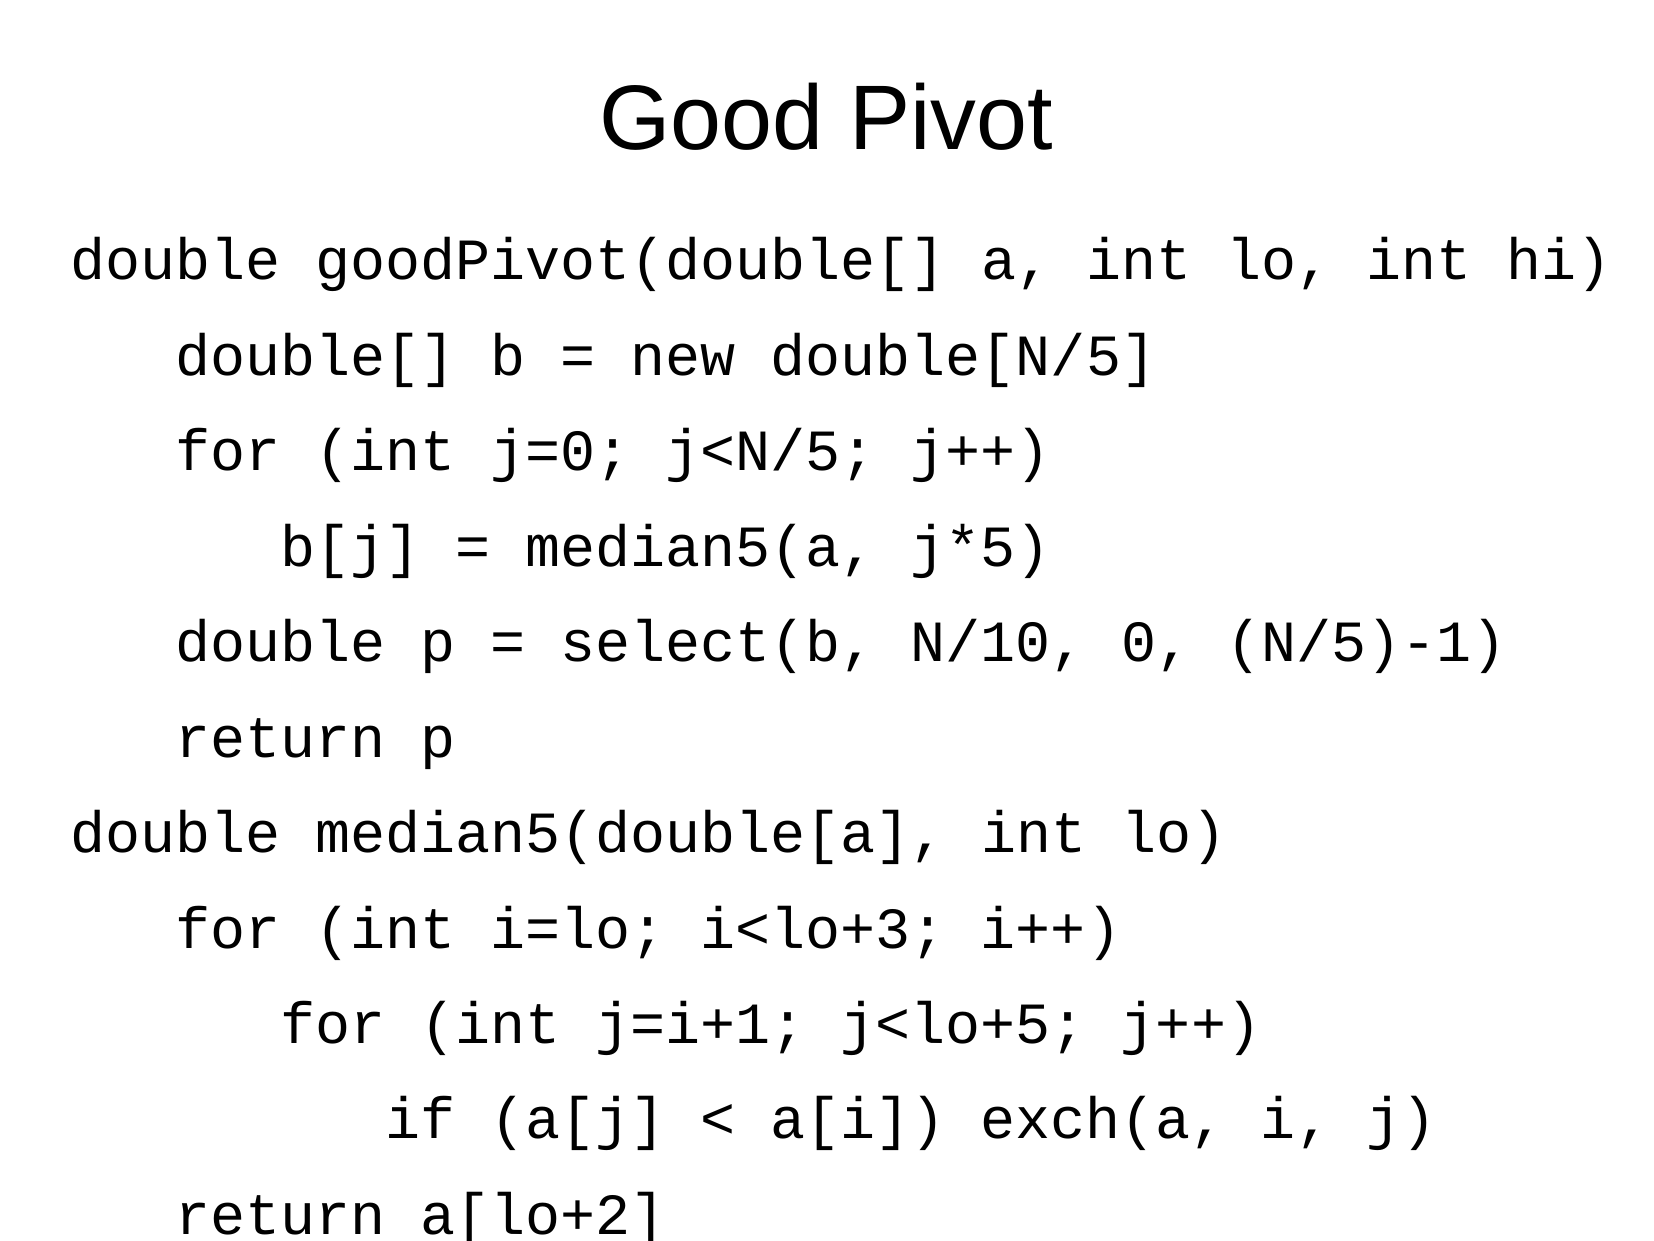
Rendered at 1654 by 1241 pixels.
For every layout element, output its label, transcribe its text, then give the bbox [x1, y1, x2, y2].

title Good Pivot [82, 13, 1571, 222]
list double goodPivot(double[] a, int lo, int hi) double[] b = new double[N/5] for (int j=0; j<N/5; j++) b[j] = median5(a, j*5) double p = select(b, N/10, 0, (N/5)-1) return p double median5(double[a], int lo) for (int i=lo; i<lo+3; i++) for (int j=i+1; j<lo+5; j++) if (a[j] < a[i]) exch(a, i, j) return a[lo+2] [0, 231, 1651, 1217]
